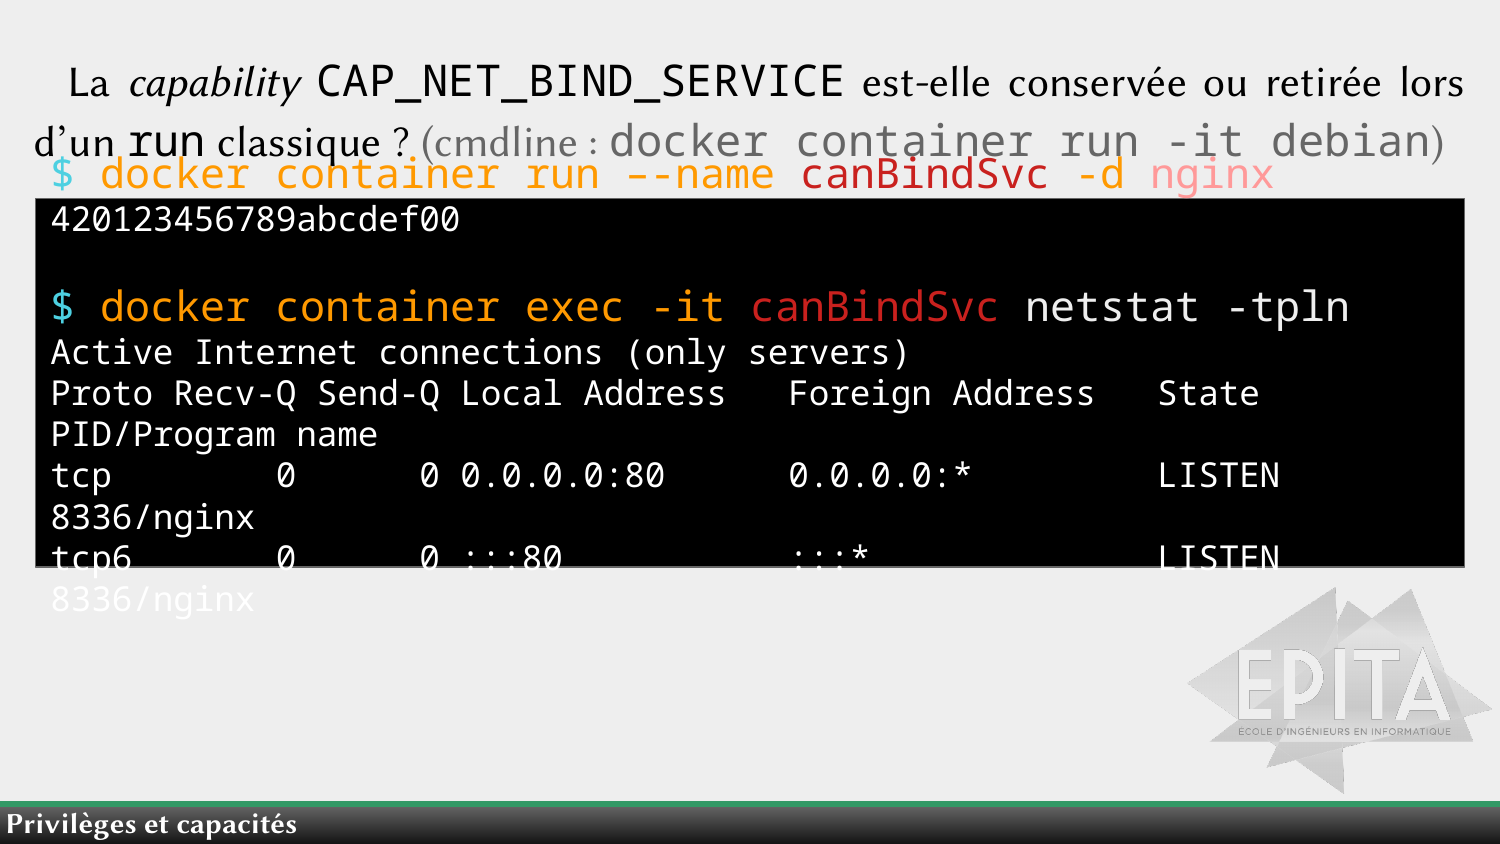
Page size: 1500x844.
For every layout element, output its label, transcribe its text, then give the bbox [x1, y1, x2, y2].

text_box $ docker container run –-name canBindSvc -d nginx 420123456789abcdef00 $ docker container exec -it canBindSvc netstat -tpln Active Internet connections (only servers) Proto Recv-Q Send-Q Local Address Foreign Address State PID/Program name tcp 0 0 0.0.0.0:80 0.0.0.0:* LISTEN 8336/nginx tcp6 0 0 :::80 :::* LISTEN 8336/nginx [35, 198, 1465, 567]
picture [1187, 587, 1492, 794]
title Privilèges et capacités [5, 801, 1075, 844]
list La capability CAP_NET_BIND_SERVICE est-elle conservée ou retirée lors d’un run classique ? (cmdline : docker container run -it debian) [33, 29, 1467, 189]
